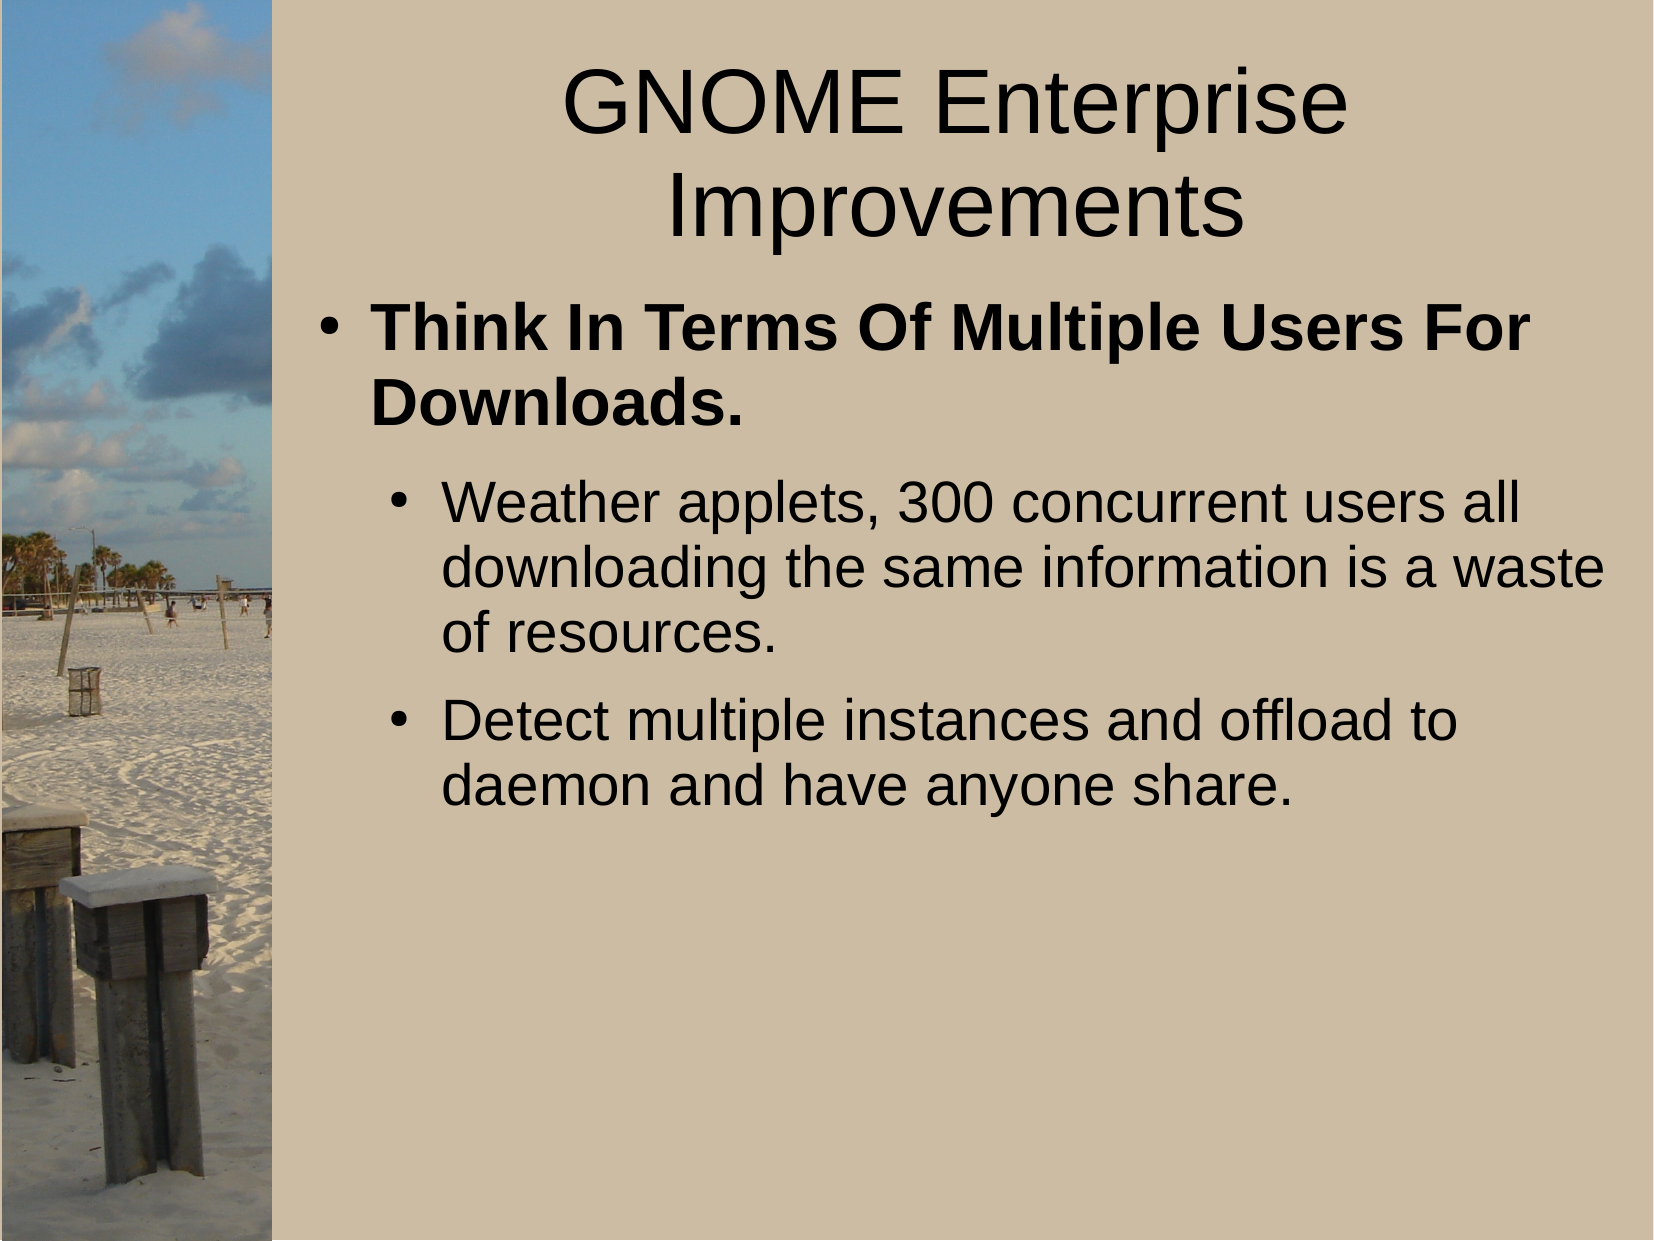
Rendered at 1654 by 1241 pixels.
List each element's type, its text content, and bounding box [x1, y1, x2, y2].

picture [2, 0, 272, 1241]
list Think In Terms Of Multiple Users For Downloads. Weather applets, 300 concurrent users all downloading the same information is a waste of resources. Detect multiple instances and offload to daemon and have anyone share. [300, 290, 1613, 1094]
title GNOME Enterprise Improvements [300, 49, 1613, 257]
